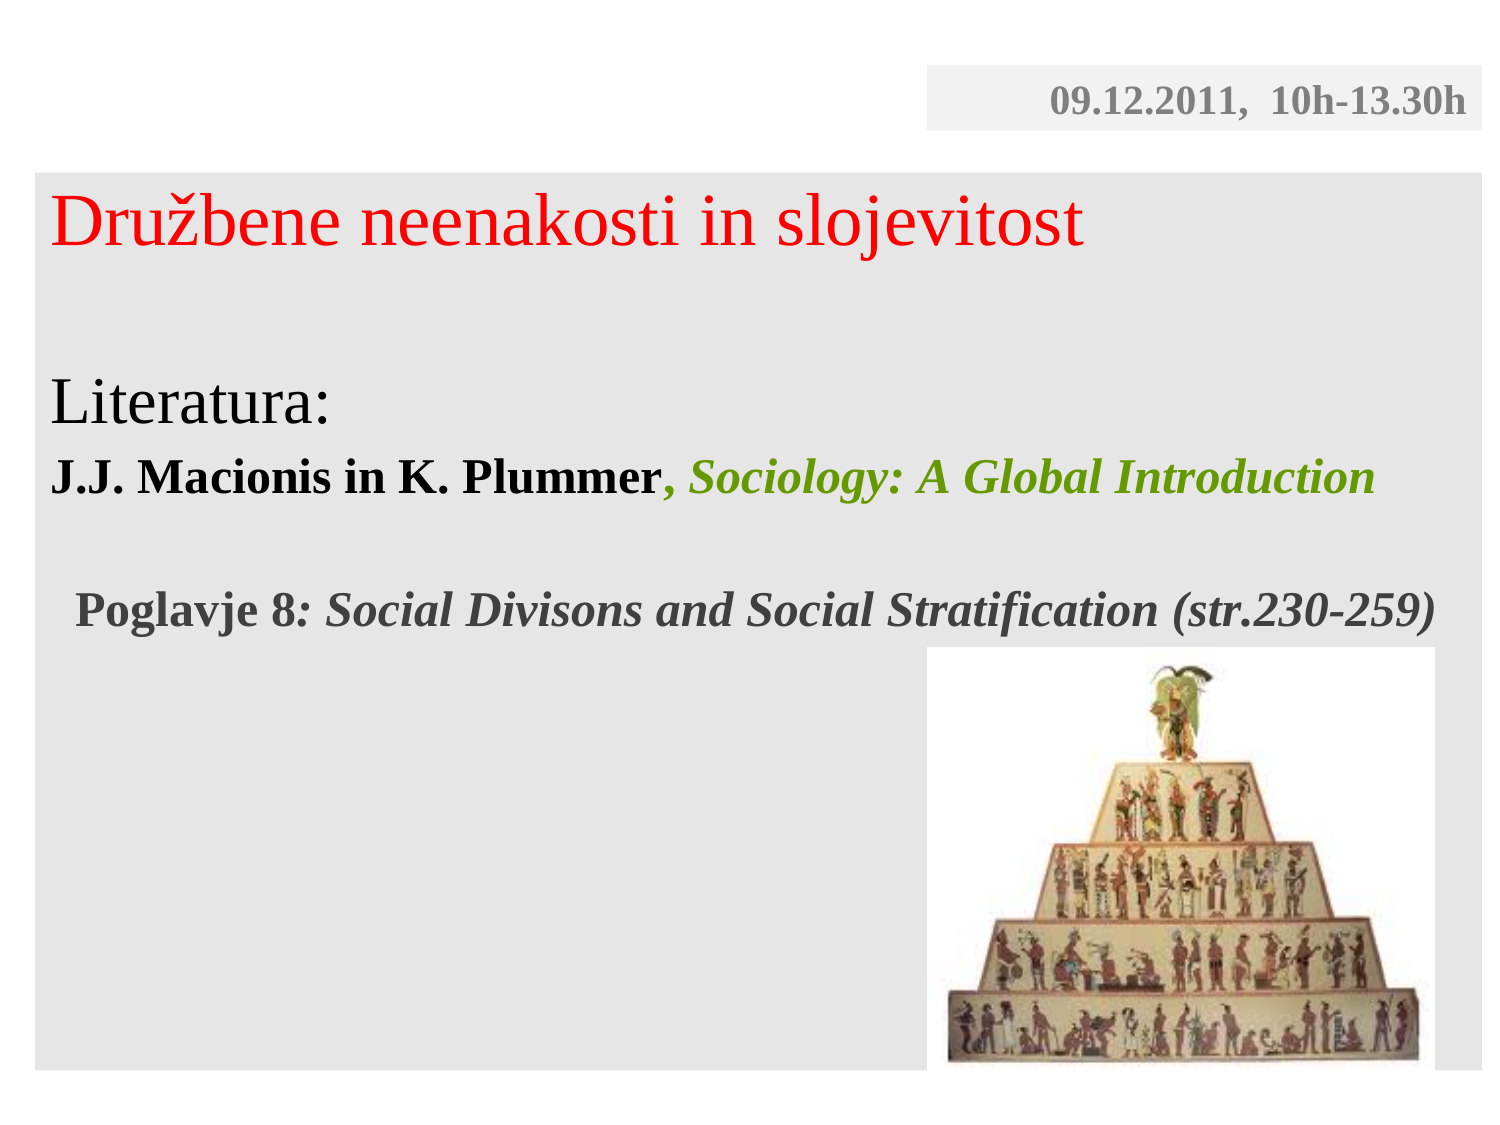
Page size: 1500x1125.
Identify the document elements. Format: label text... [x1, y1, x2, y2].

picture [927, 647, 1435, 1074]
text_box 09.12.2011, 10h-13.30h [927, 64, 1482, 131]
text_box Družbene neenakosti in slojevitost Literatura: J.J. Macionis in K. Plummer, Sociology: A Global Introduction Poglavje 8: Social Divisons and Social Stratification (str.230-259) [35, 172, 1482, 1071]
